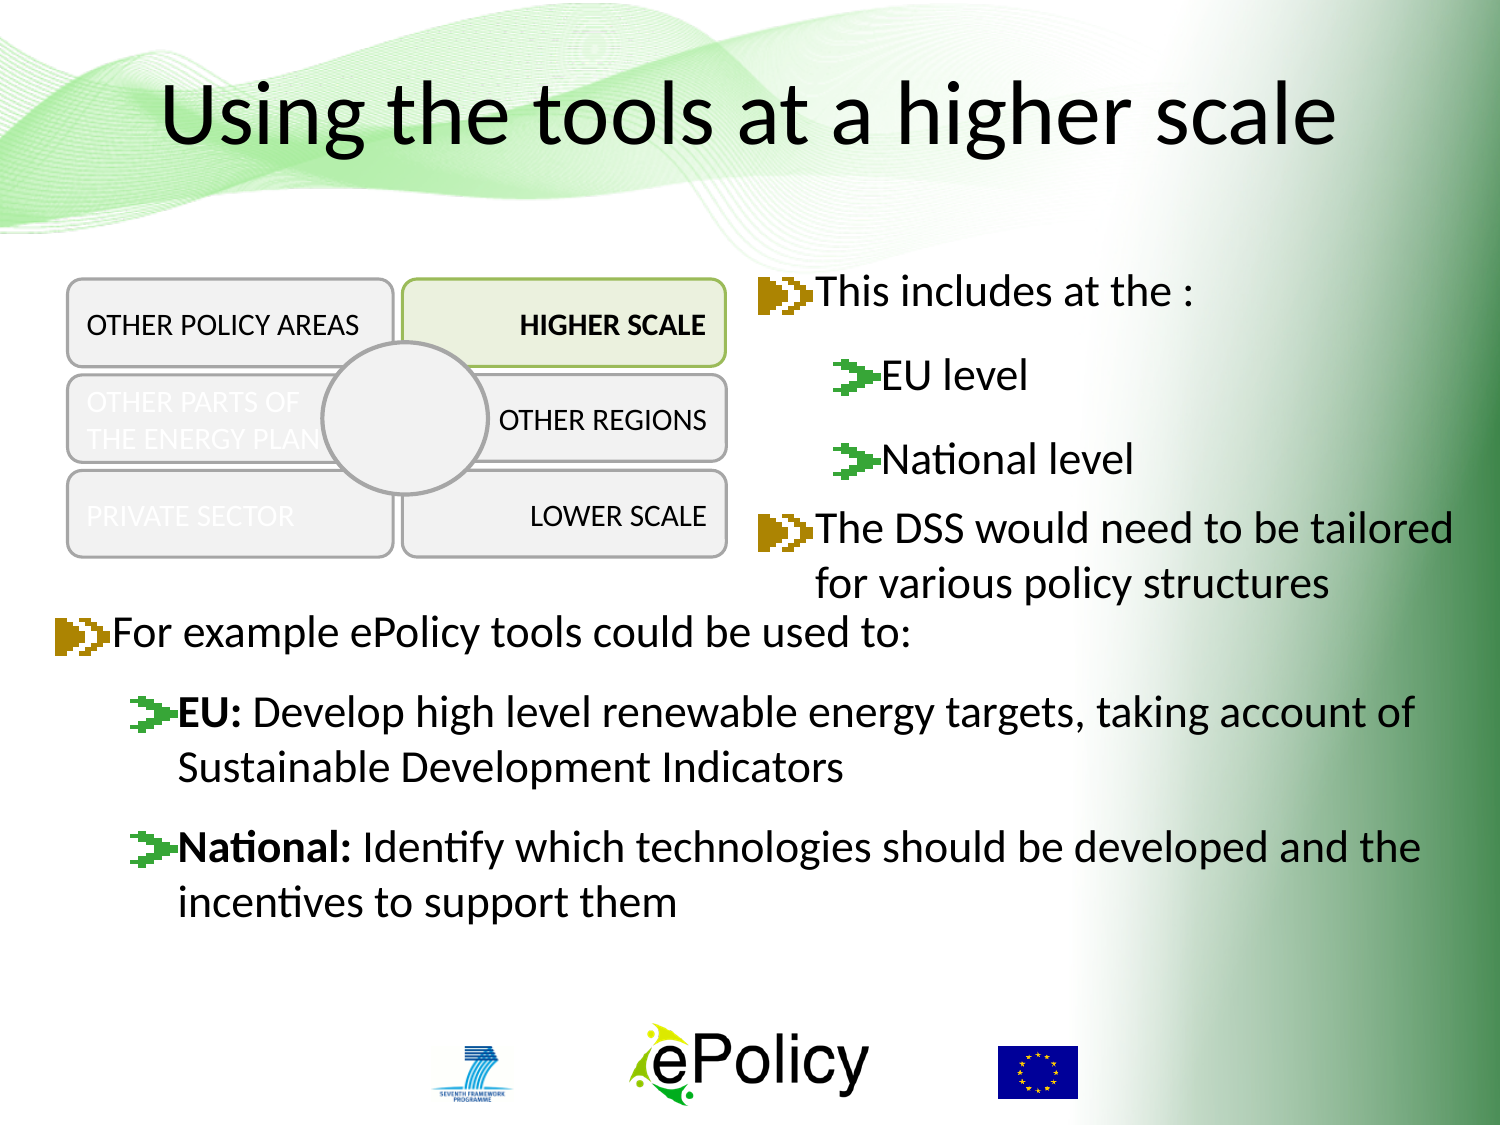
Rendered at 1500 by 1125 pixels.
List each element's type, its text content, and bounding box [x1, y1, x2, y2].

picture [55, 602, 110, 656]
list This includes at the : EU level National level The DSS would need to be tailored for various policy structures [744, 252, 1483, 595]
picture [130, 685, 178, 733]
picture [431, 1046, 514, 1102]
text_box OTHER PARTS OF THE ENERGY PLAN [67, 374, 337, 463]
picture [130, 820, 178, 868]
picture [0, 0, 1500, 1125]
text_box OTHER POLICY AREAS [67, 278, 394, 367]
text_box [322, 342, 488, 495]
text_box HIGHER SCALE [402, 278, 726, 367]
text_box For example ePolicy tools could be used to: EU: Develop high level renewable energy targets, taking account of Sustainable Development Indicators National: Identify which technologies should be developed and the incentives to support them [40, 594, 1459, 1024]
text_box PRIVATE SECTOR [67, 470, 394, 558]
title Using the tools at a higher scale [75, 45, 1425, 233]
text_box LOWER SCALE [402, 470, 727, 558]
text_box OTHER REGIONS [474, 374, 727, 462]
